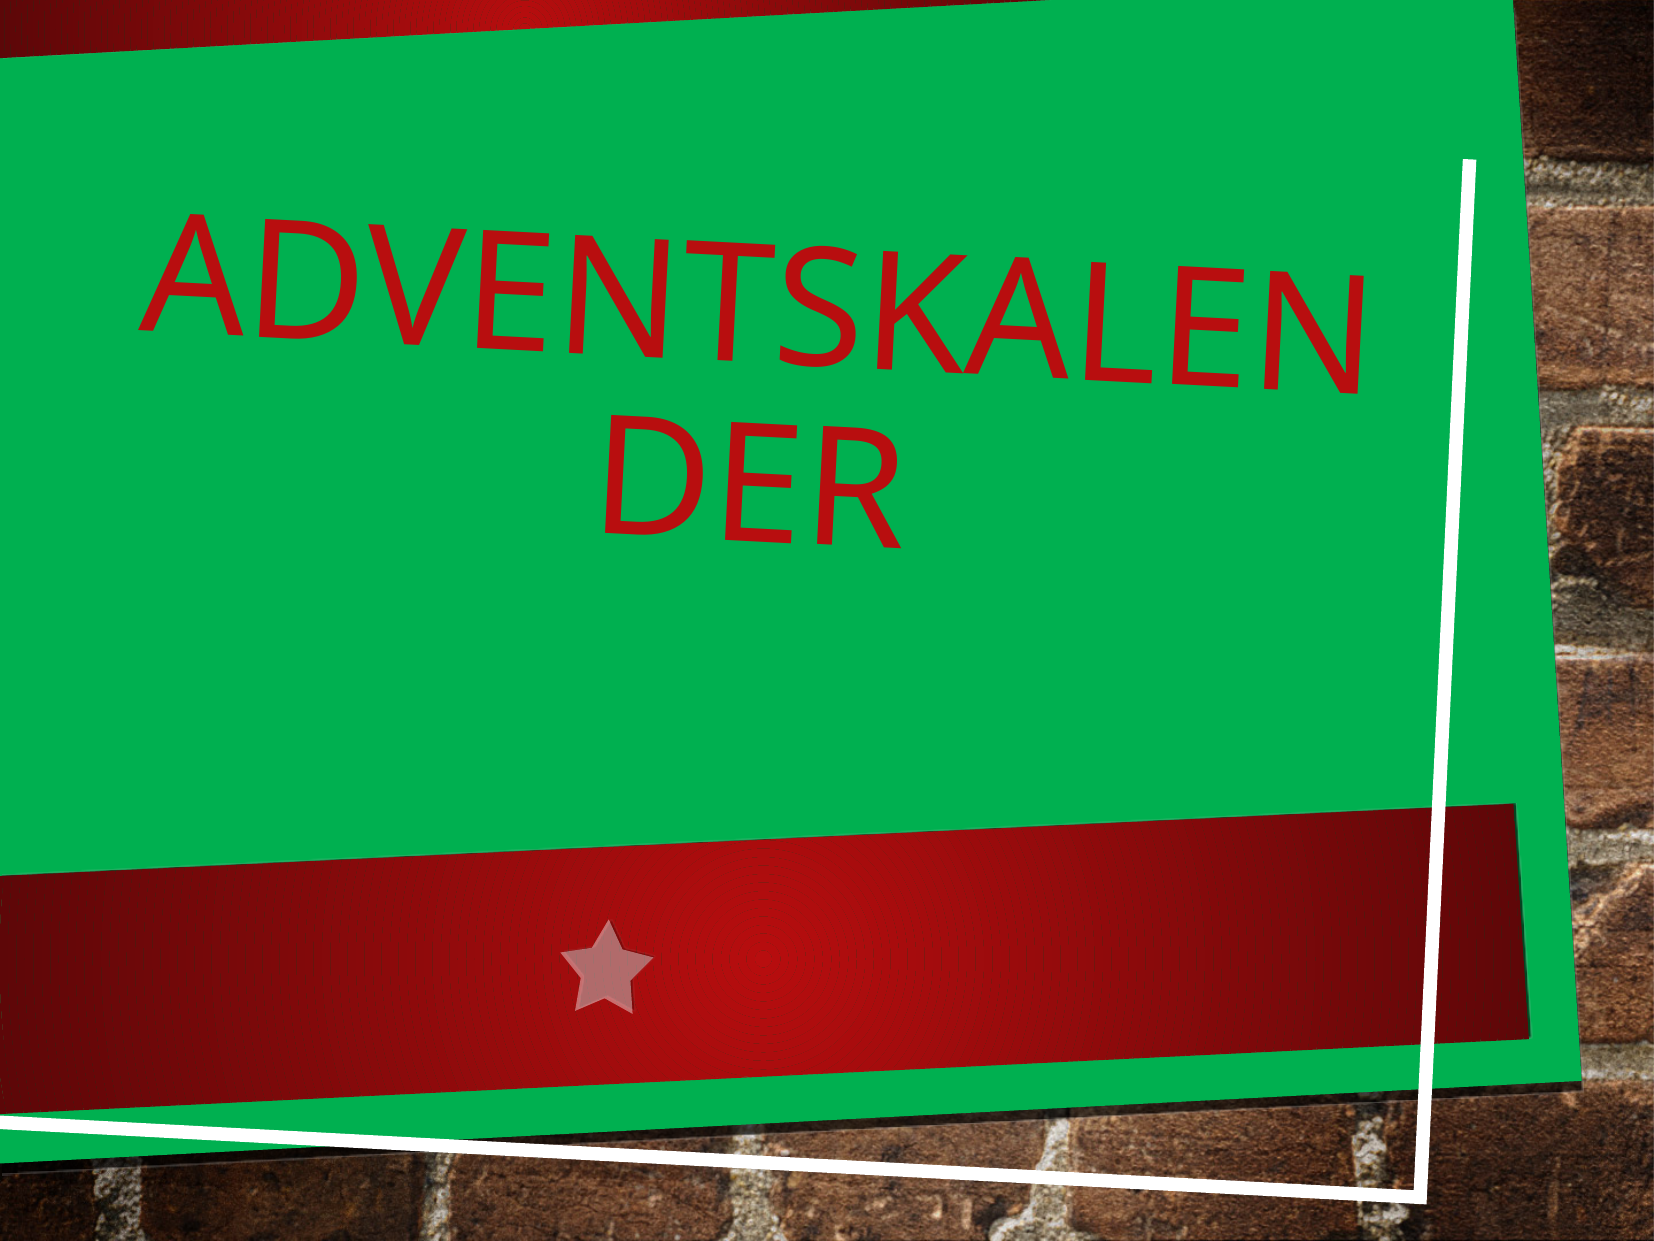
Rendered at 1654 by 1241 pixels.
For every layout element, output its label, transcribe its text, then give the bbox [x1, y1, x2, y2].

title ADVENTSKALENDER [64, 49, 1451, 621]
